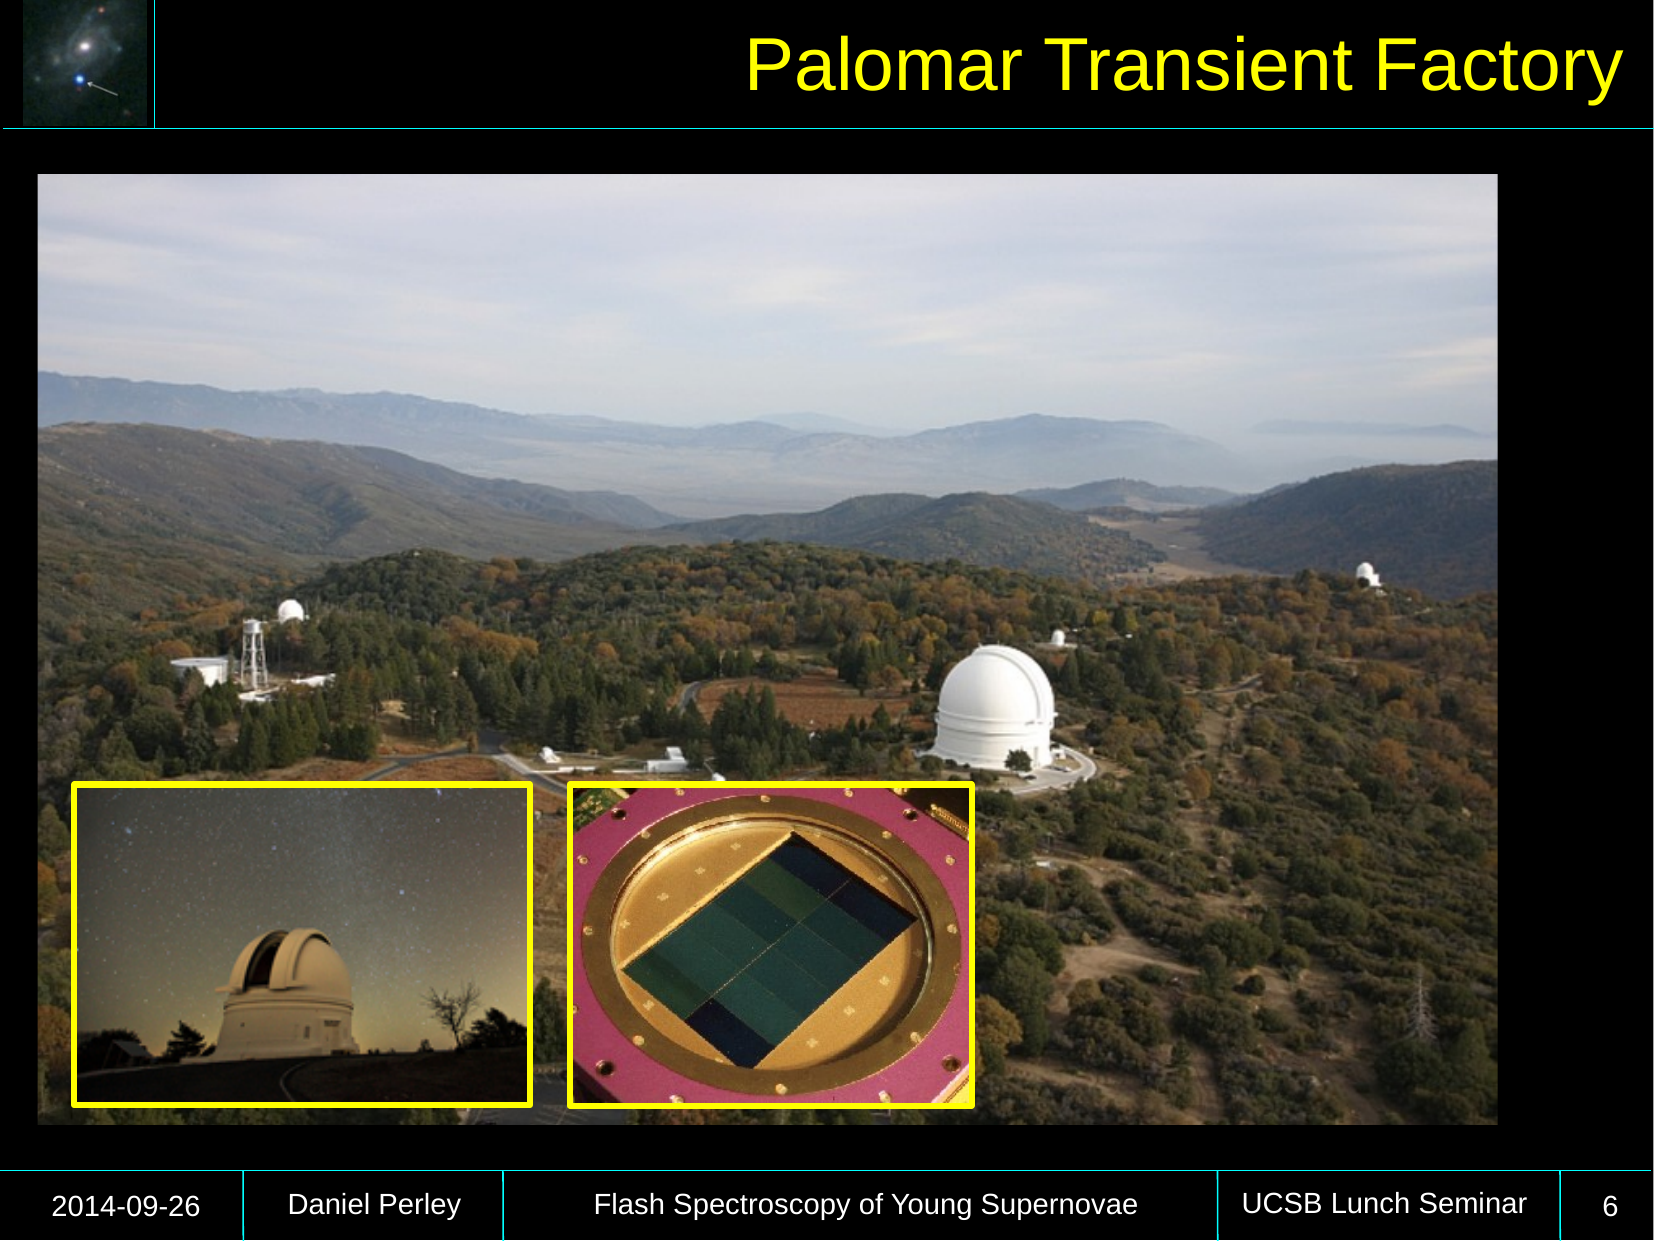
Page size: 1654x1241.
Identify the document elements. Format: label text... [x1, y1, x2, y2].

picture [37, 174, 1498, 1125]
title Palomar Transient Factory [187, 21, 1624, 108]
picture [23, 0, 147, 126]
